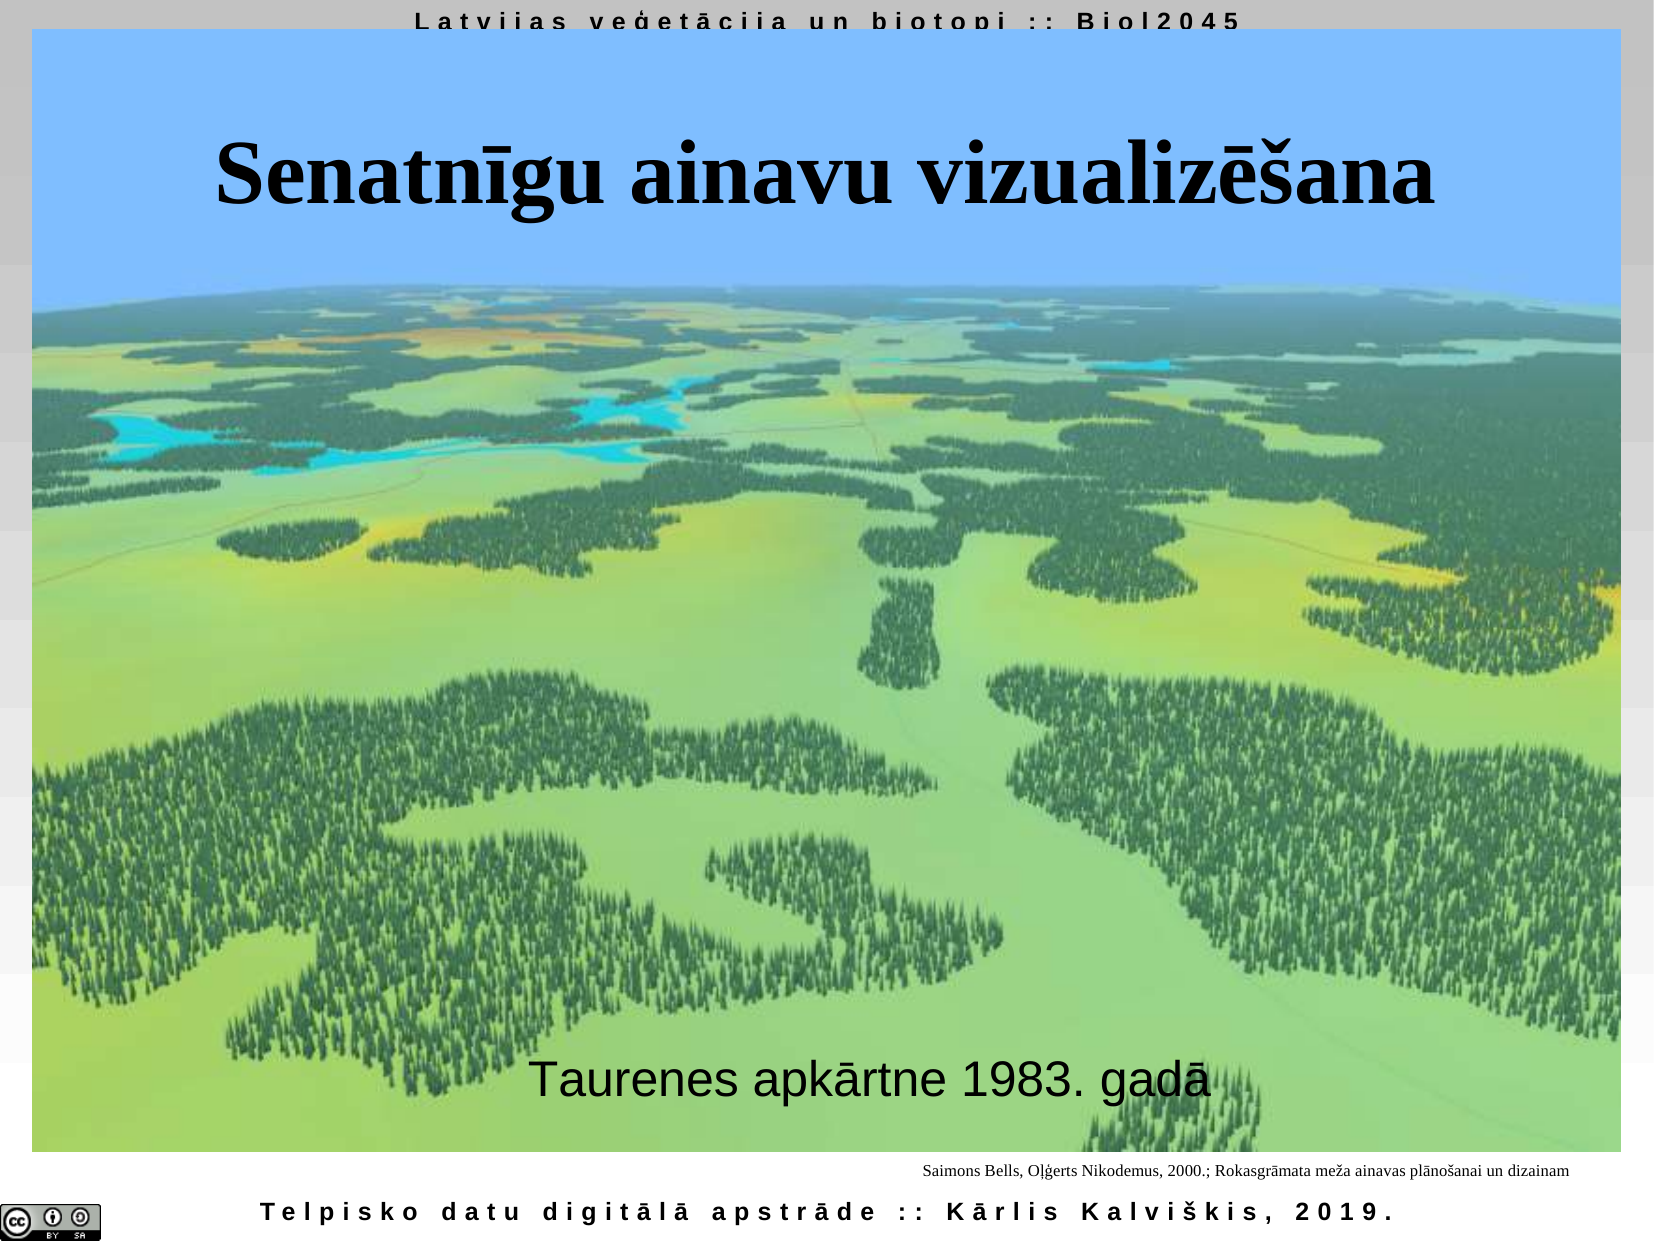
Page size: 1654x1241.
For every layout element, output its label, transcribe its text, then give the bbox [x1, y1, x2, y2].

text_box Saimons Bells, Oļģerts Nikodemus, 2000.; Rokasgrāmata meža ainavas plānošanai un dizainam [922, 1161, 1572, 1180]
title Senatnīgu ainavu vizualizēšana [29, 49, 1625, 296]
text_box Taurenes apkārtne 1983. gadā [527, 1051, 1212, 1108]
picture [0, 0, 1654, 1241]
